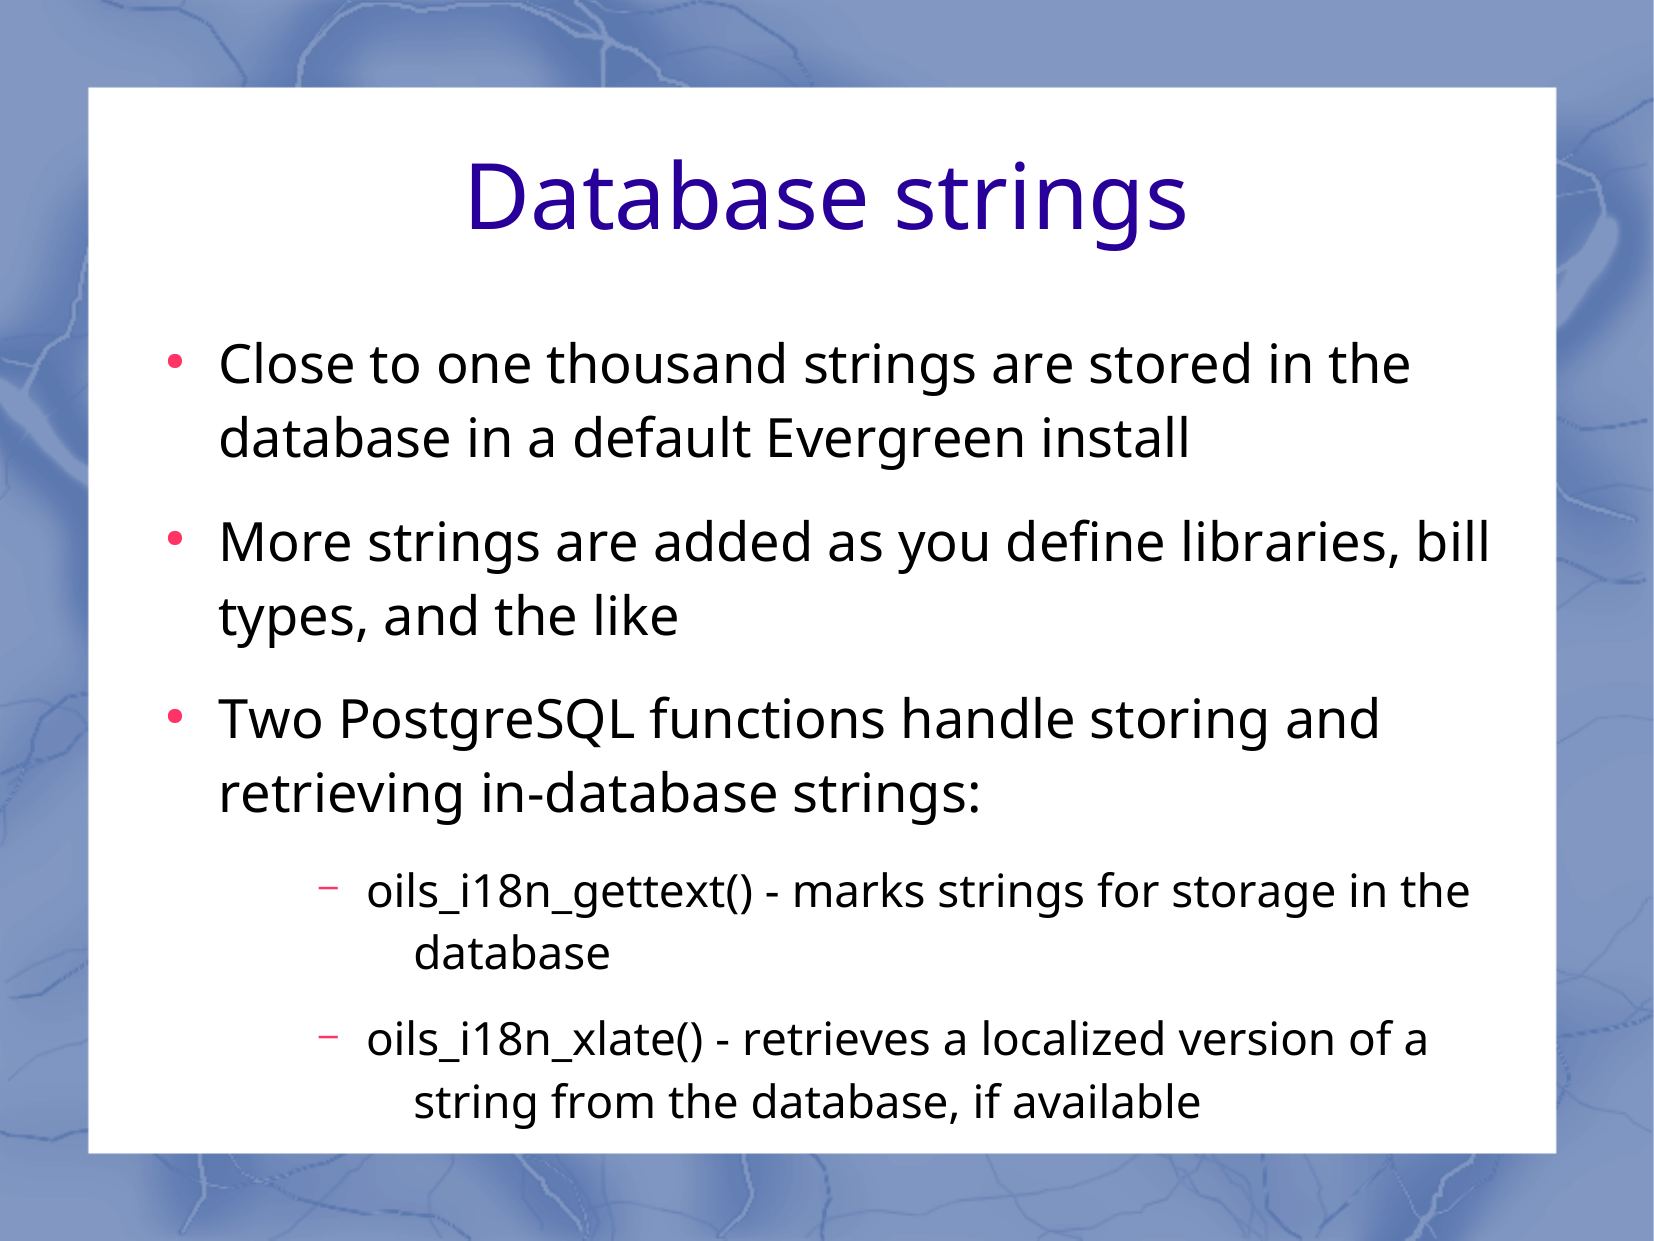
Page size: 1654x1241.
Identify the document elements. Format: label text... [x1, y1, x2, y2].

picture [0, 0, 1654, 1241]
title Database strings [118, 98, 1536, 291]
list Close to one thousand strings are stored in the database in a default Evergreen install More strings are added as you define libraries, bill types, and the like Two PostgreSQL functions handle storing and retrieving in-database strings: oils_i18n_gettext() - marks strings for storage in the database oils_i18n_xlate() - retrieves a localized version of a string from the database, if available [147, 325, 1506, 1130]
